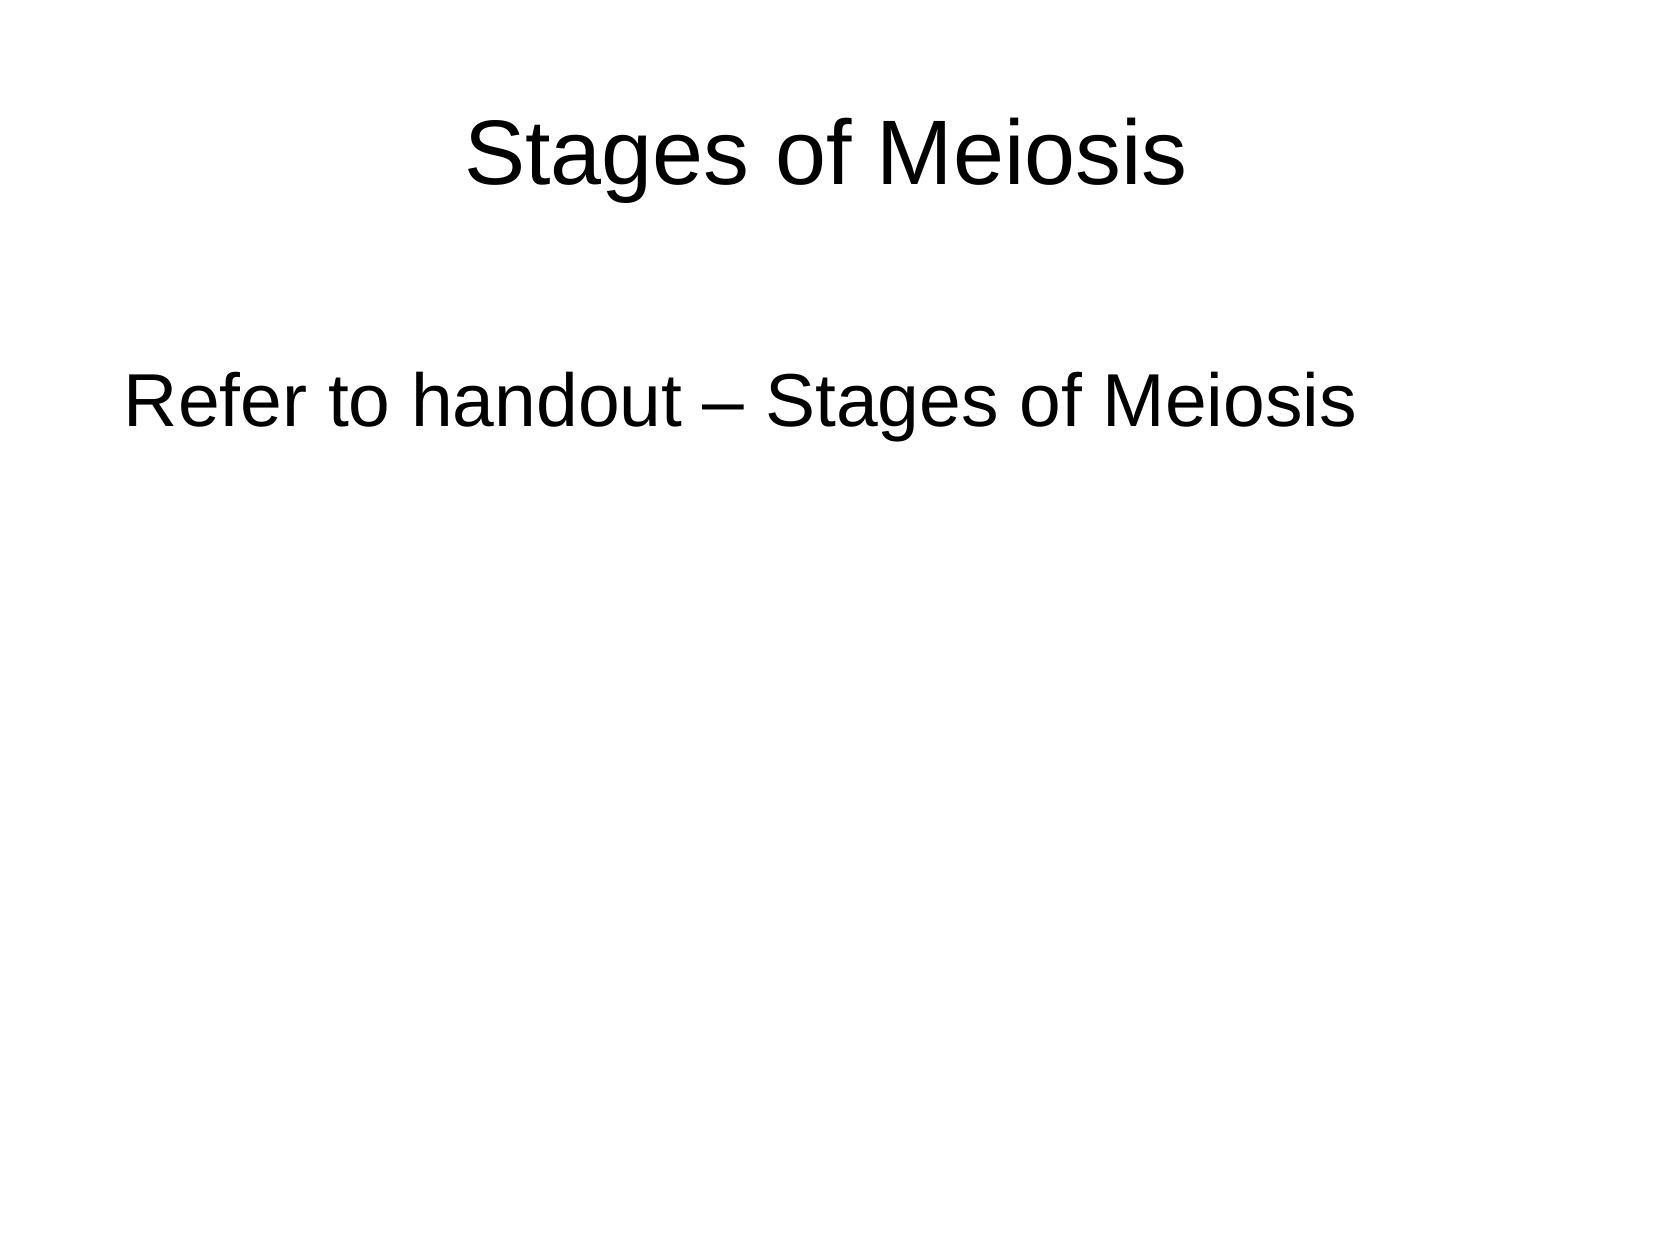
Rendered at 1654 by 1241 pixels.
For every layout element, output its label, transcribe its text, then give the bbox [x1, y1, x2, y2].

list Refer to handout – Stages of Meiosis [124, 358, 1530, 1088]
title Stages of Meiosis [82, 49, 1571, 257]
